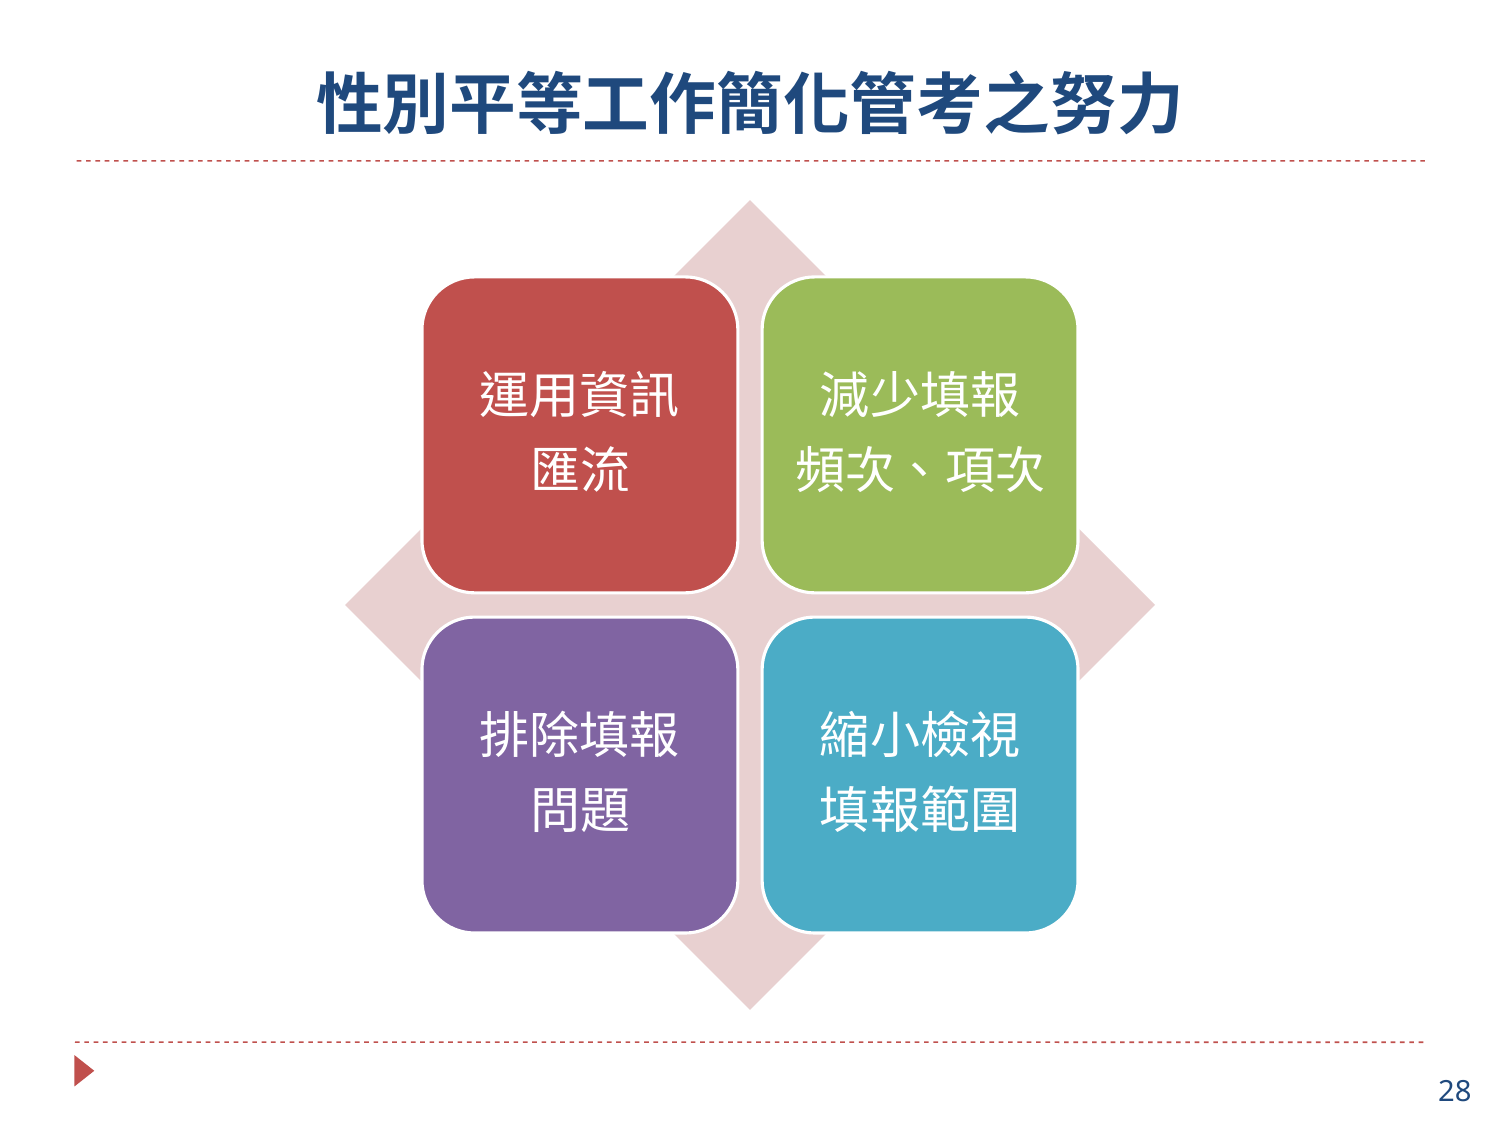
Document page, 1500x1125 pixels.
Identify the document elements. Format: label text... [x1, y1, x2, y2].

text_box 28 [1423, 1065, 1500, 1125]
text_box 縮小檢視 填報範圍 [762, 617, 1079, 934]
text_box 減少填報 頻次、項次 [762, 276, 1079, 593]
text_box 運用資訊 匯流 [421, 276, 738, 593]
title 性別平等工作簡化管考之努力 [75, 24, 1426, 150]
text_box 排除填報 問題 [421, 617, 738, 934]
text_box [345, 200, 1156, 1010]
